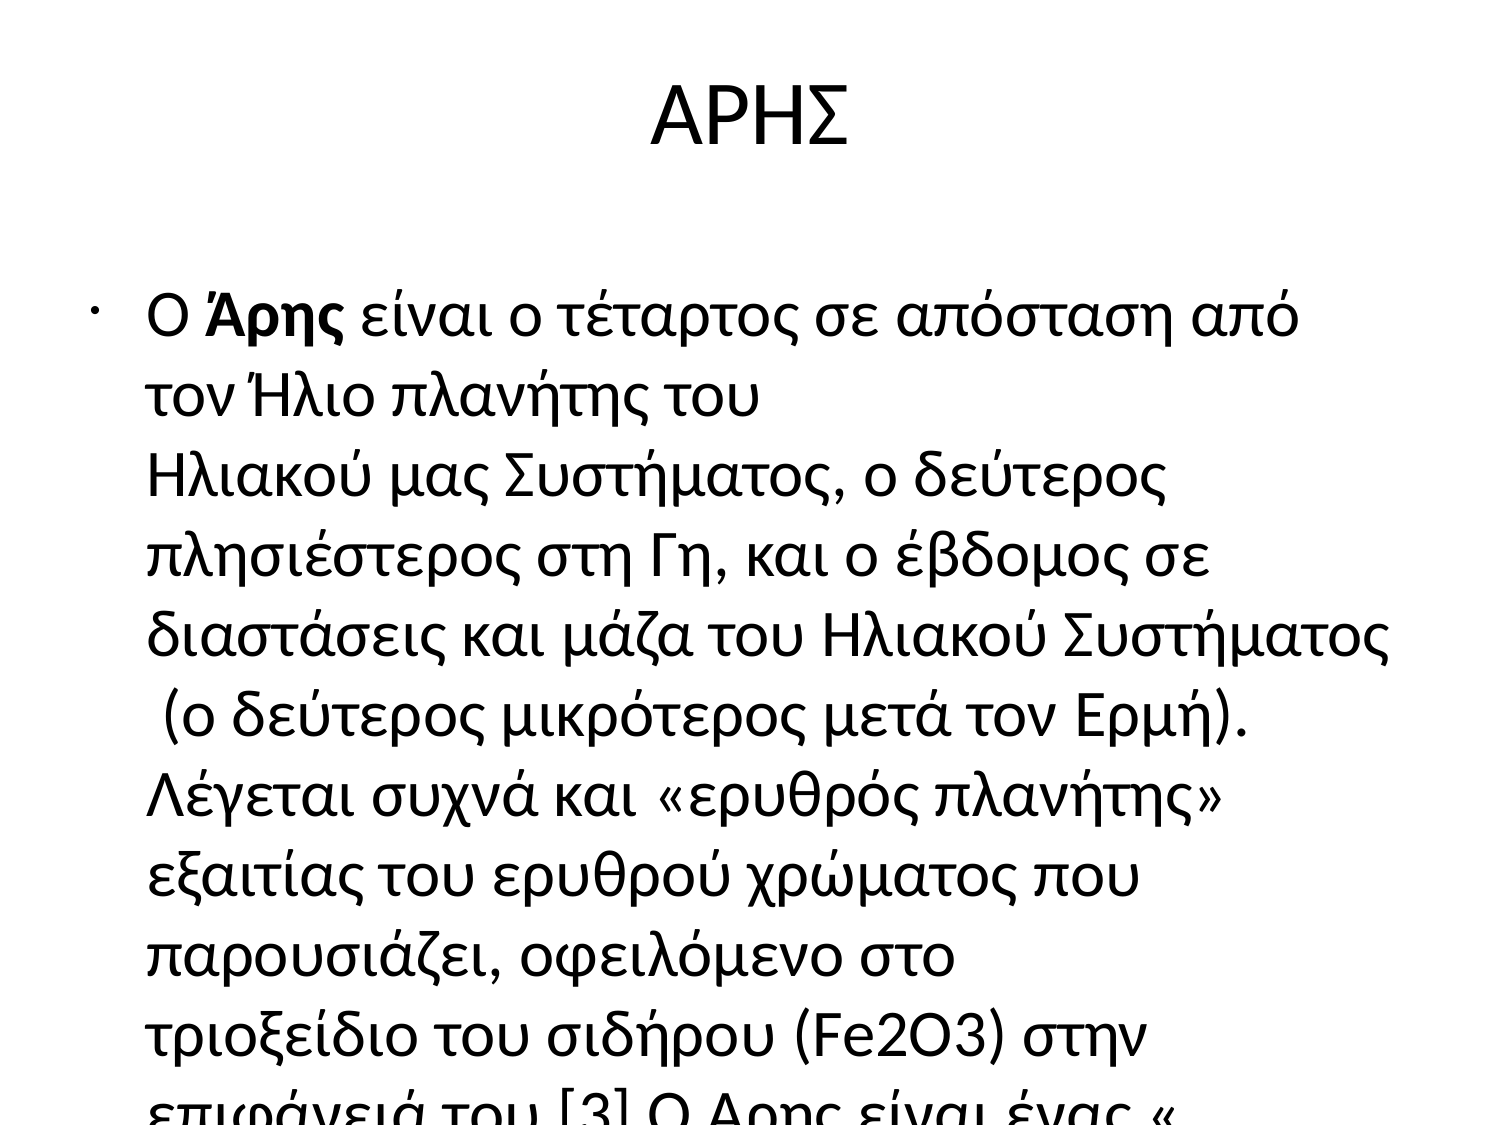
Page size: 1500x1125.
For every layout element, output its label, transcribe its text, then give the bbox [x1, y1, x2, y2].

title ΑΡΗΣ [75, 45, 1425, 233]
list Ο Άρης είναι ο τέταρτος σε απόσταση από τον Ήλιο πλανήτης του Ηλιακού μας Συστήματος, ο δεύτερος πλησιέστερος στη Γη, και ο έβδομος σε διαστάσεις και μάζα του Ηλιακού Συστήματος (ο δεύτερος μικρότερος μετά τον Ερμή). Λέγεται συχνά και «ερυθρός πλανήτης» εξαιτίας του ερυθρού χρώματος που παρουσιάζει, οφειλόμενο στο τριοξείδιο του σιδήρου (Fe2O3) στην επιφάνειά του.[3] Ο Άρης είναι ένας «γήινος πλανήτης»[4] με λεπτή και αραιή ατμόσφαιρα, και με επιφάνεια που συνδυάζει τους κρατήρες πρόσκρουσης της Σελήνης και τα ηφαίστεια, τις κοιλάδες, τις ερήμους και τα πολικά παγοκαλύμματα της Γης. Φαίνεται ακόμη να έχει περιοδικά επαναλαμβανόμενες «εποχές του έτους». Ο Άρης διαθέτει ακόμη το Όρος Όλυμπος, το υψηλότερο γνωστό όρος στο Ηλιακό μας Σύστημα και την Κοιλάδα Μαρινέρις, τη μεγαλύτερη κοιλάδα. Το βαθύπεδο Βορεάλις που βρίσκεται στο βόρειο ημισφαίριο του πλανήτη, καλύπτει το 40% της επιφάνειάς του και αποτελεί το υπόλειμμα μιας γιγάντιας σύγκρουσης.[5][6] Στην περιφορά του γύρω από τον Ήλιο, συνοδεύεται από δύο μικρούς δορυφόρους: τον Φόβο και τον Δείμο [75, 262, 1425, 1005]
